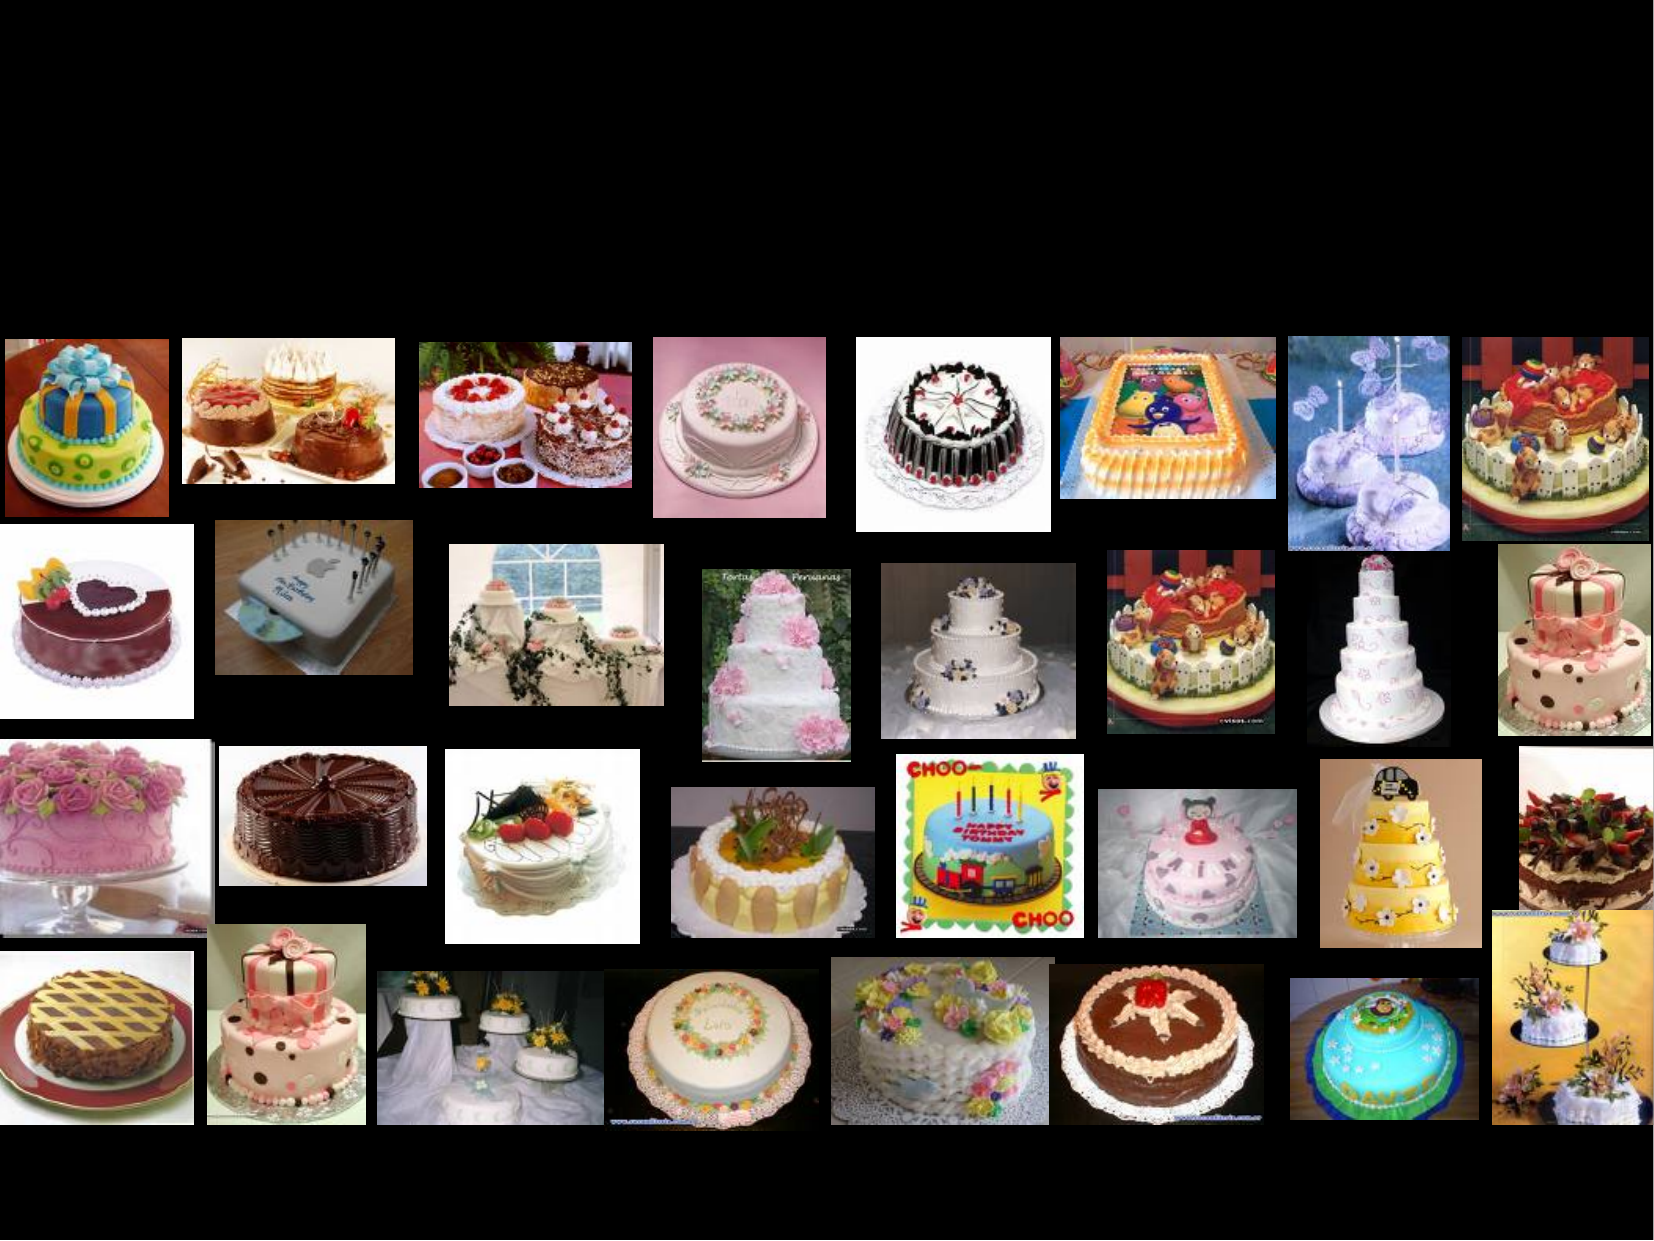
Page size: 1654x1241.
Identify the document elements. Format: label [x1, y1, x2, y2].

picture [653, 337, 826, 518]
picture [215, 520, 413, 676]
picture [881, 563, 1076, 739]
picture [1320, 759, 1482, 948]
picture [219, 746, 427, 886]
picture [1288, 336, 1450, 551]
picture [896, 754, 1084, 938]
picture [702, 569, 851, 762]
picture [1498, 544, 1651, 736]
picture [445, 749, 640, 944]
picture [449, 544, 664, 706]
picture [1307, 552, 1451, 747]
picture [0, 951, 194, 1126]
picture [1107, 550, 1275, 734]
picture [5, 339, 169, 517]
picture [419, 342, 632, 488]
picture [182, 338, 395, 484]
picture [1060, 337, 1276, 499]
picture [1098, 789, 1297, 938]
picture [671, 787, 875, 938]
picture [0, 739, 366, 1126]
picture [1492, 746, 1654, 1126]
text_box [821, 610, 851, 686]
picture [831, 957, 1264, 1126]
picture [1290, 978, 1479, 1120]
picture [0, 524, 194, 719]
picture [856, 337, 1051, 532]
picture [377, 969, 819, 1131]
picture [1462, 337, 1649, 541]
